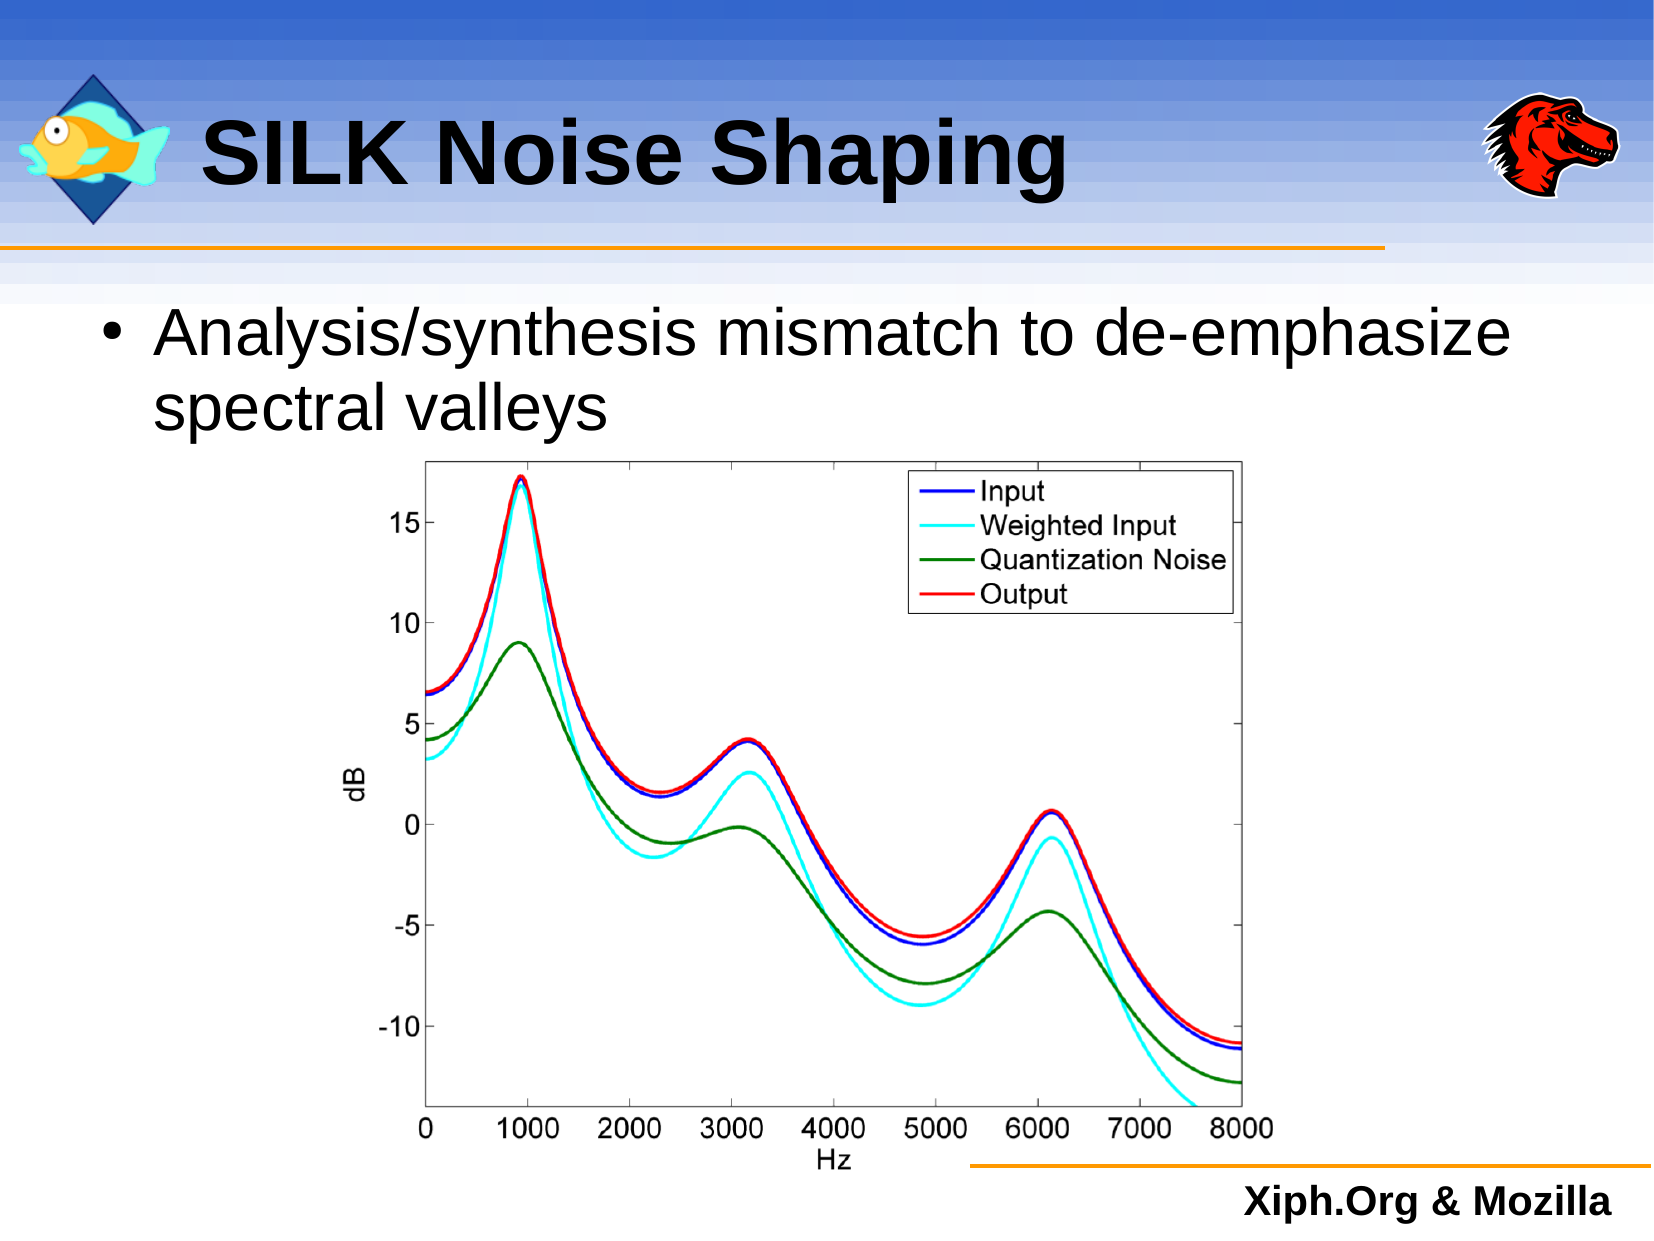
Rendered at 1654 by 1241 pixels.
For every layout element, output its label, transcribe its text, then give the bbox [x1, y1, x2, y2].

title SILK Noise Shaping [200, 49, 1571, 257]
list Analysis/synthesis mismatch to de-emphasize spectral valleys [82, 295, 1538, 1158]
picture [0, 0, 1654, 1241]
